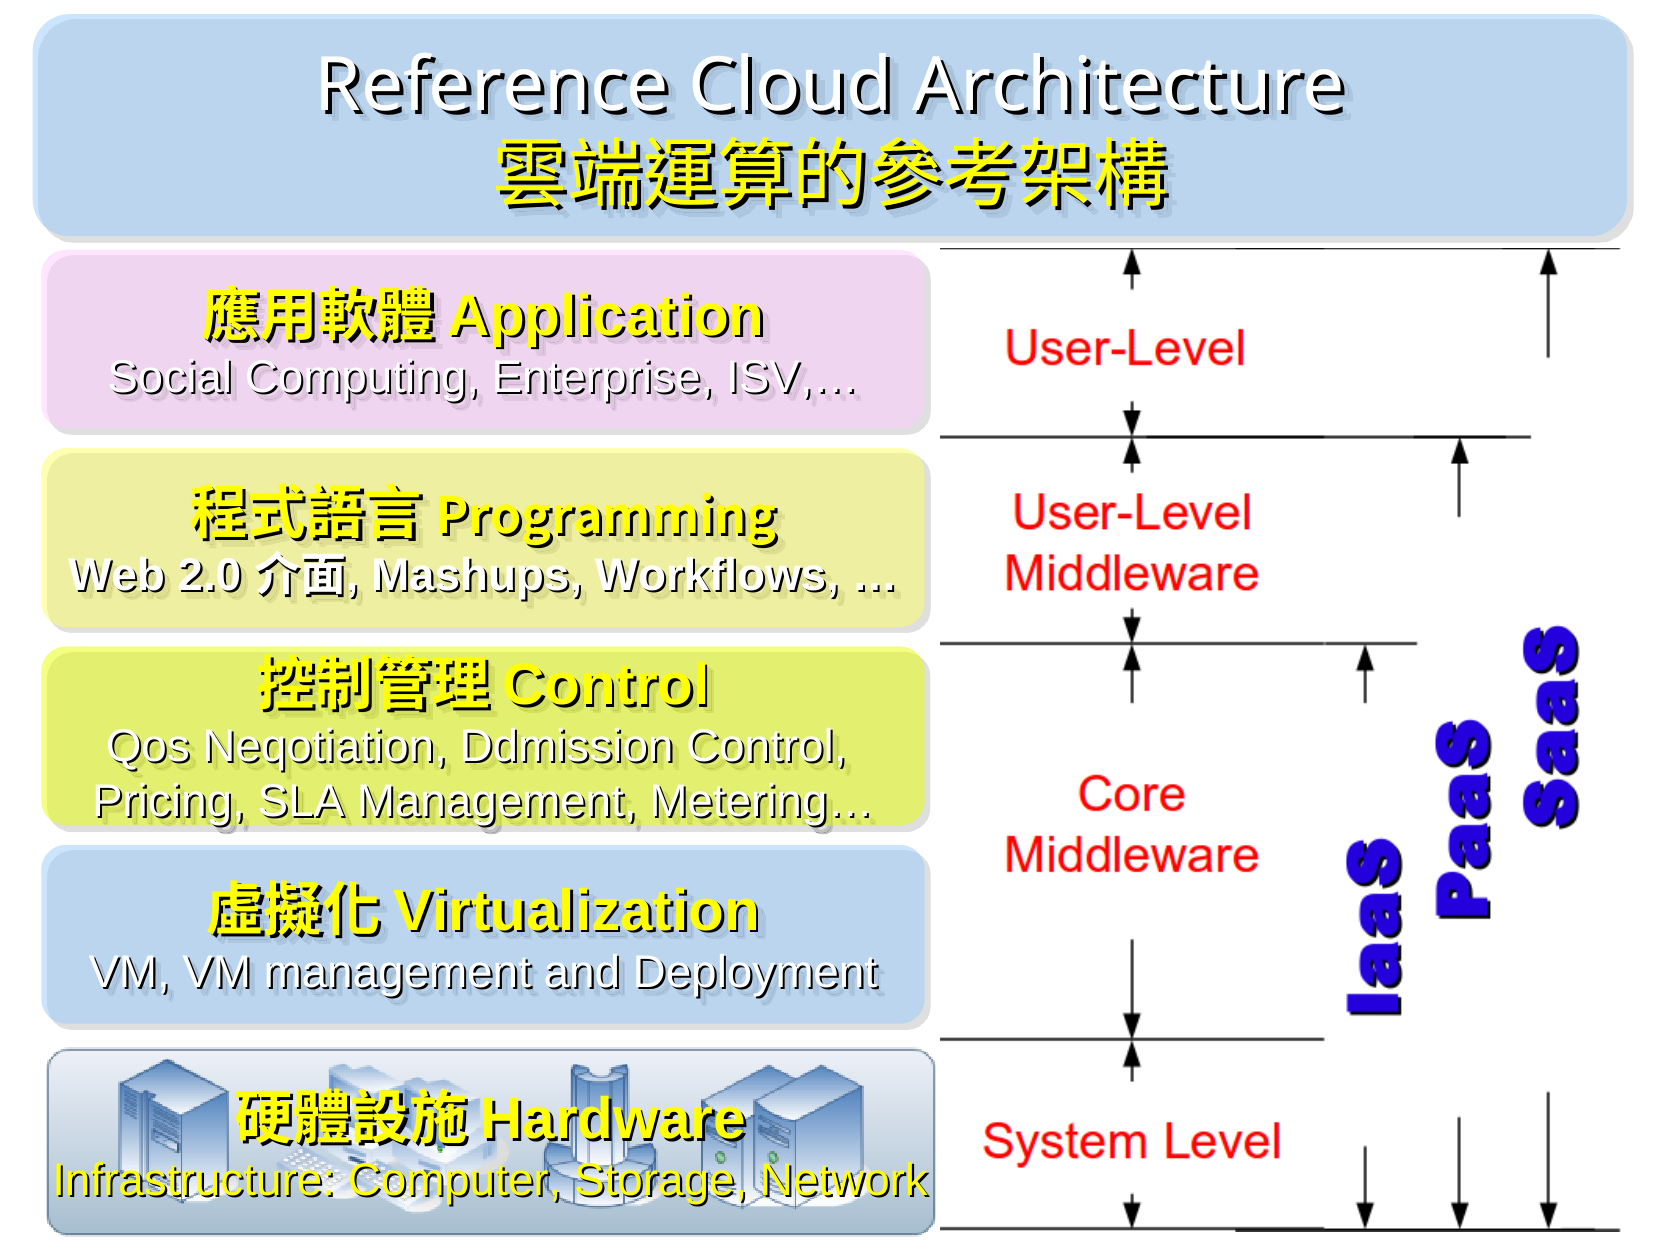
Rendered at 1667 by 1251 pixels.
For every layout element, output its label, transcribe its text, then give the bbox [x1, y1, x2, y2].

picture [41, 248, 1622, 1242]
text_box 應用軟體 Application Social Computing, Enterprise, ISV,… [41, 249, 925, 429]
text_box 控制管理 Control Qos Neqotiation, Ddmission Control, Pricing, SLA Management, Metering… [41, 646, 925, 826]
text_box 程式語言 Programming Web 2.0 介面, Mashups, Workflows, … [41, 448, 925, 627]
text_box 虛擬化 Virtualization VM, VM management and Deployment [41, 844, 925, 1024]
text_box Reference Cloud Architecture 雲端運算的參考架構 [32, 14, 1628, 237]
